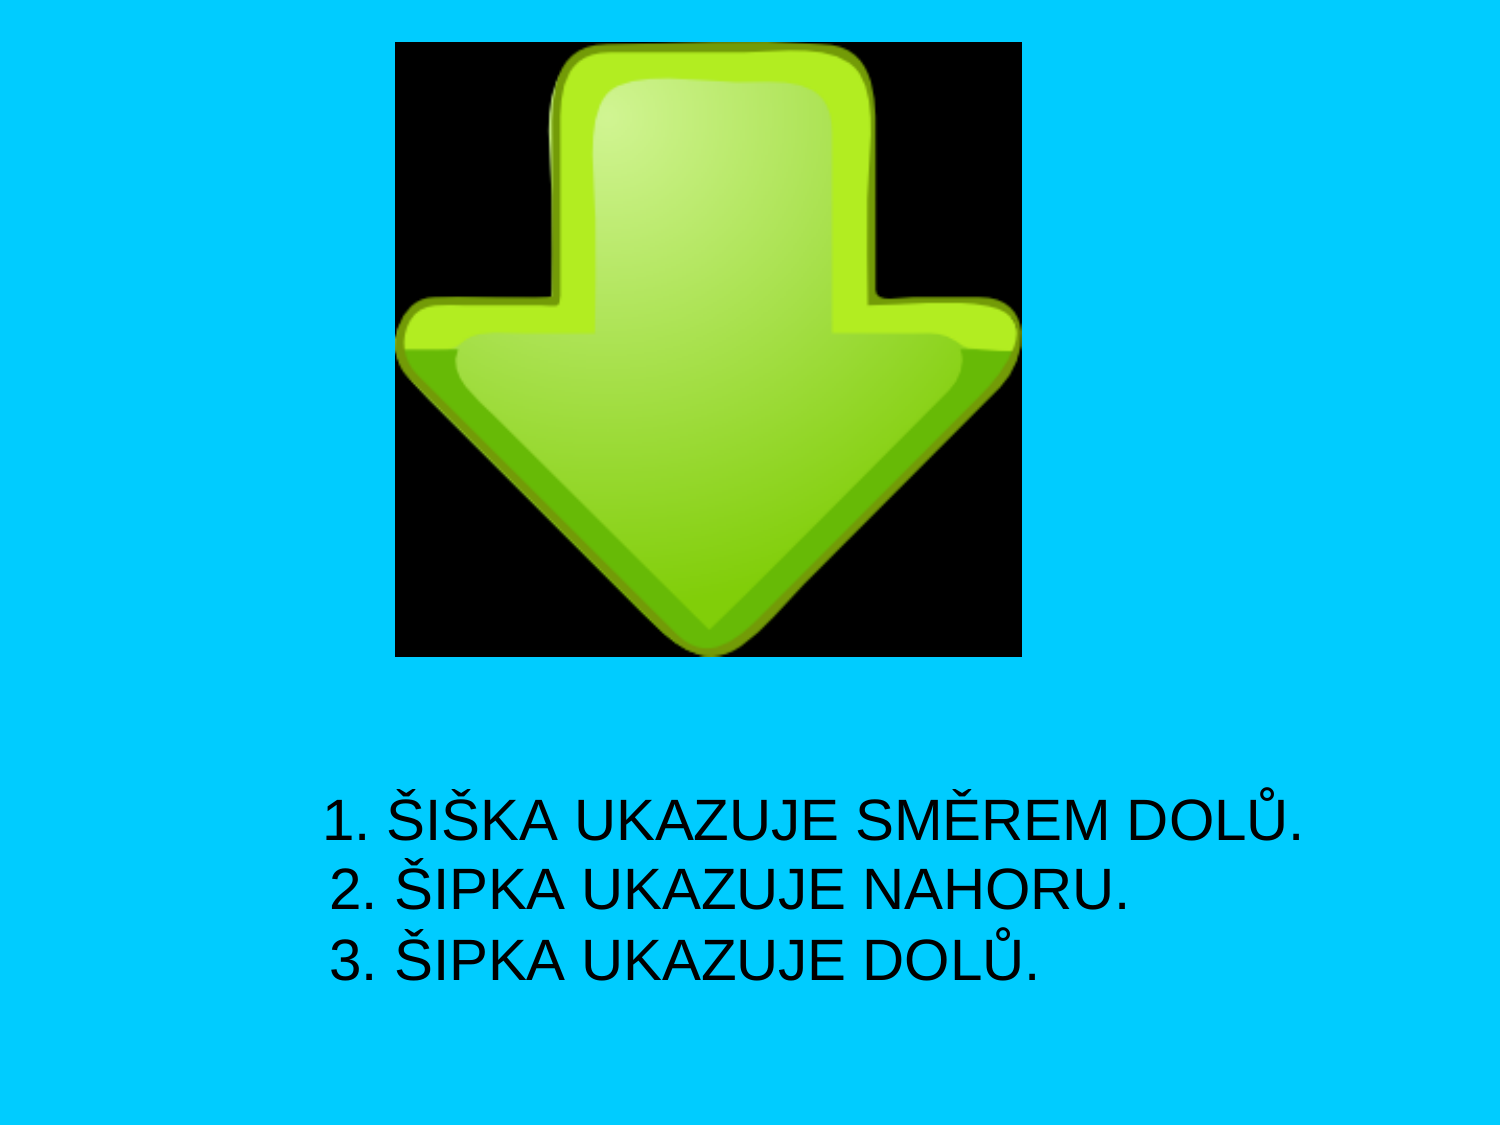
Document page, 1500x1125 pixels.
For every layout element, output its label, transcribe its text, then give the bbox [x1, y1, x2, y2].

picture [396, 43, 1021, 656]
title 1. ŠIŠKA UKAZUJE SMĚREM DOLŮ. 2. ŠIPKA UKAZUJE NAHORU. 3. ŠIPKA UKAZUJE DOLŮ. [112, 751, 1463, 1022]
